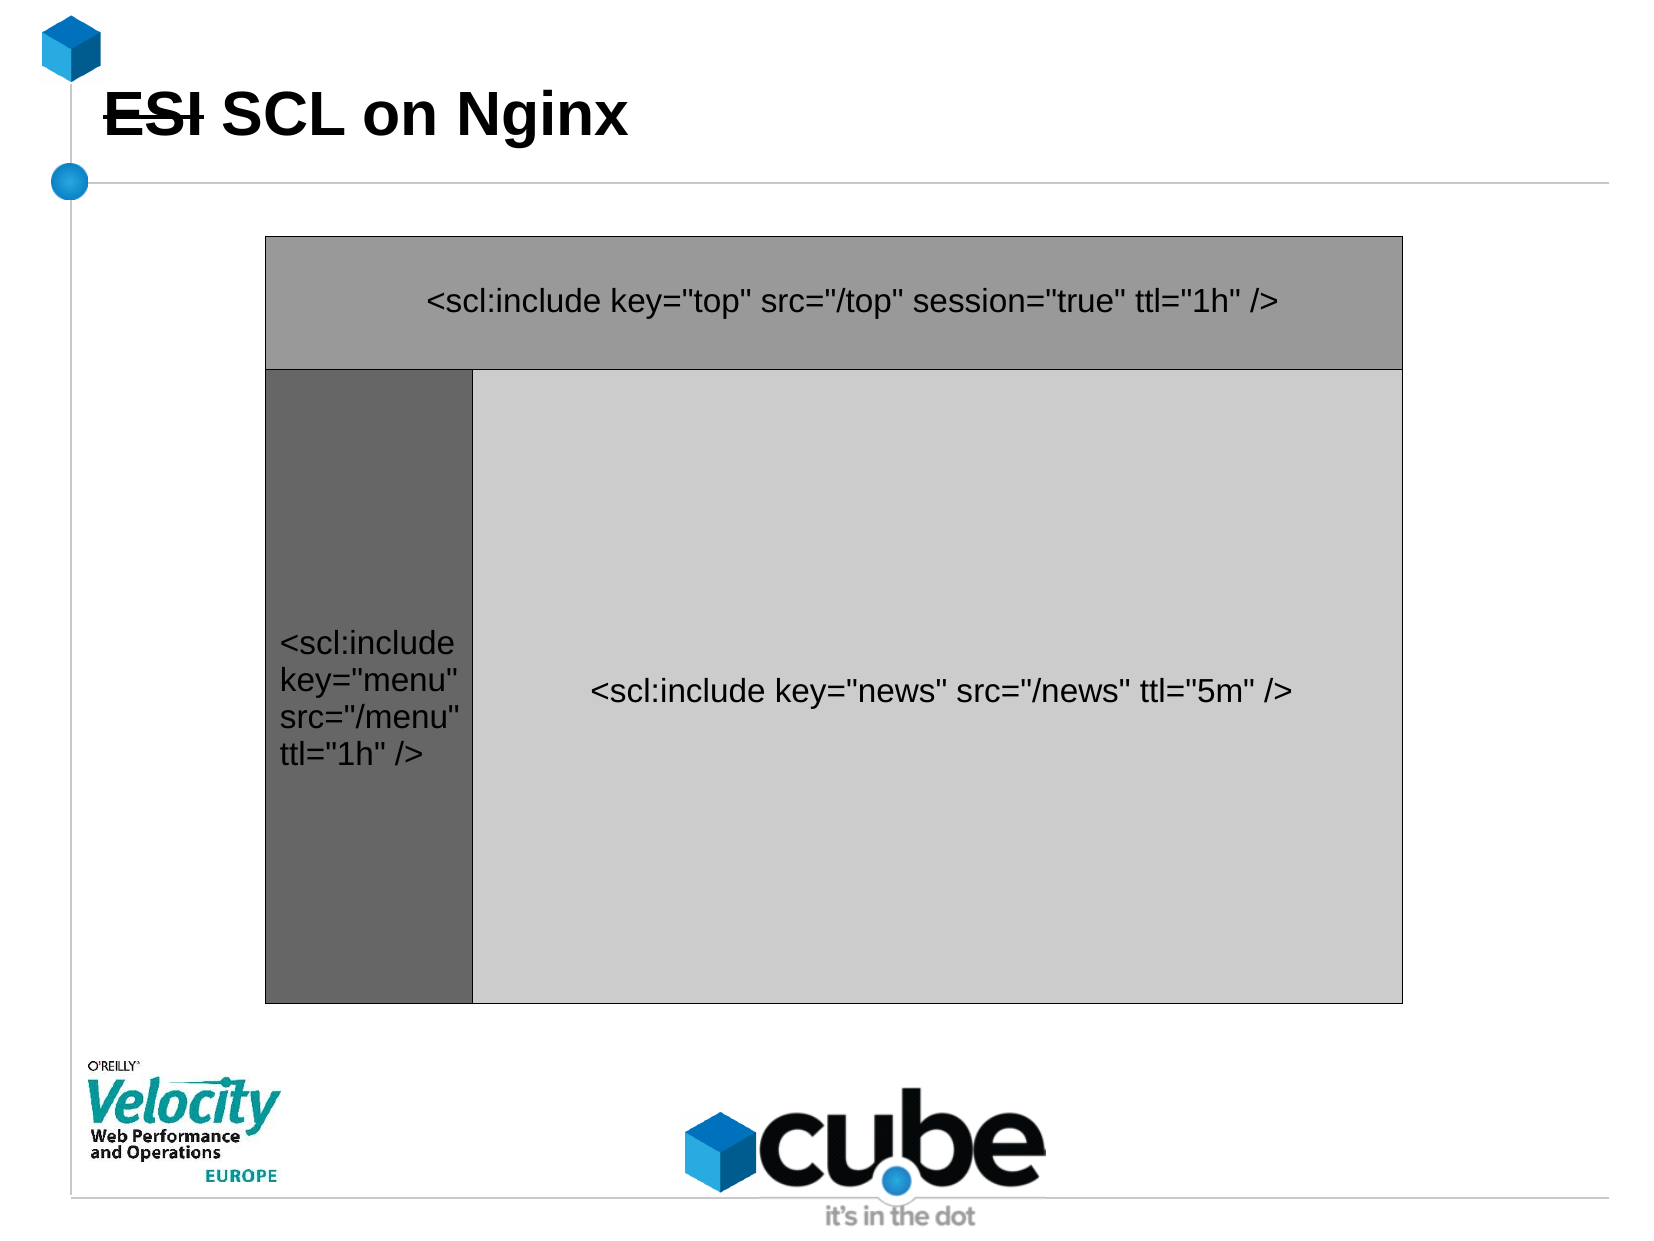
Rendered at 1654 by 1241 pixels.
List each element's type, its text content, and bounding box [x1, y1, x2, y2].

title ESI SCL on Nginx [103, 49, 1551, 178]
text_box <scl:include key="top" src="/top" session="true" ttl="1h" /> [411, 274, 1295, 327]
picture [88, 1061, 281, 1182]
text_box <scl:include key="news" src="/news" ttl="5m" /> [575, 665, 1309, 718]
text_box [265, 236, 1403, 1004]
text_box <scl:include key="menu" src="/menu" ttl="1h" /> [265, 617, 485, 782]
